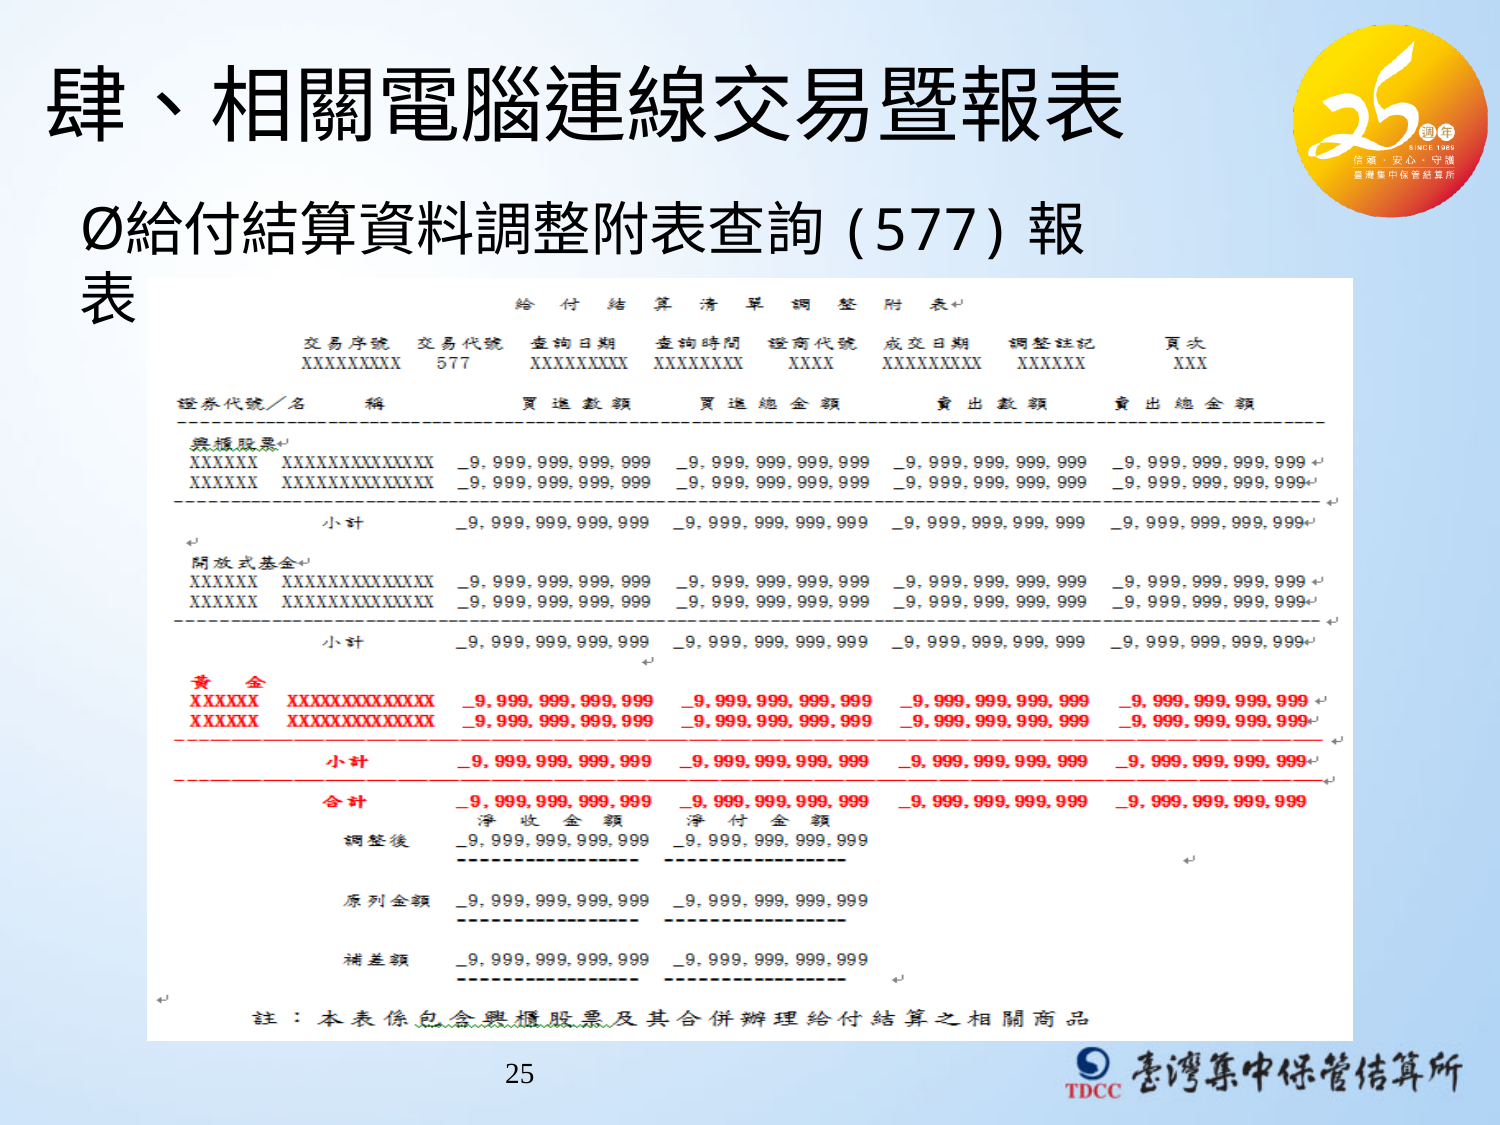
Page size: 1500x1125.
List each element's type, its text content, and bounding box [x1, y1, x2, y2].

title 肆、相關電腦連線交易暨報表 [29, 45, 1426, 173]
text_box 給付結算資料調整附表查詢(577)報表 [64, 184, 1129, 270]
text_box [490, 1046, 841, 1125]
picture [147, 278, 1353, 1041]
